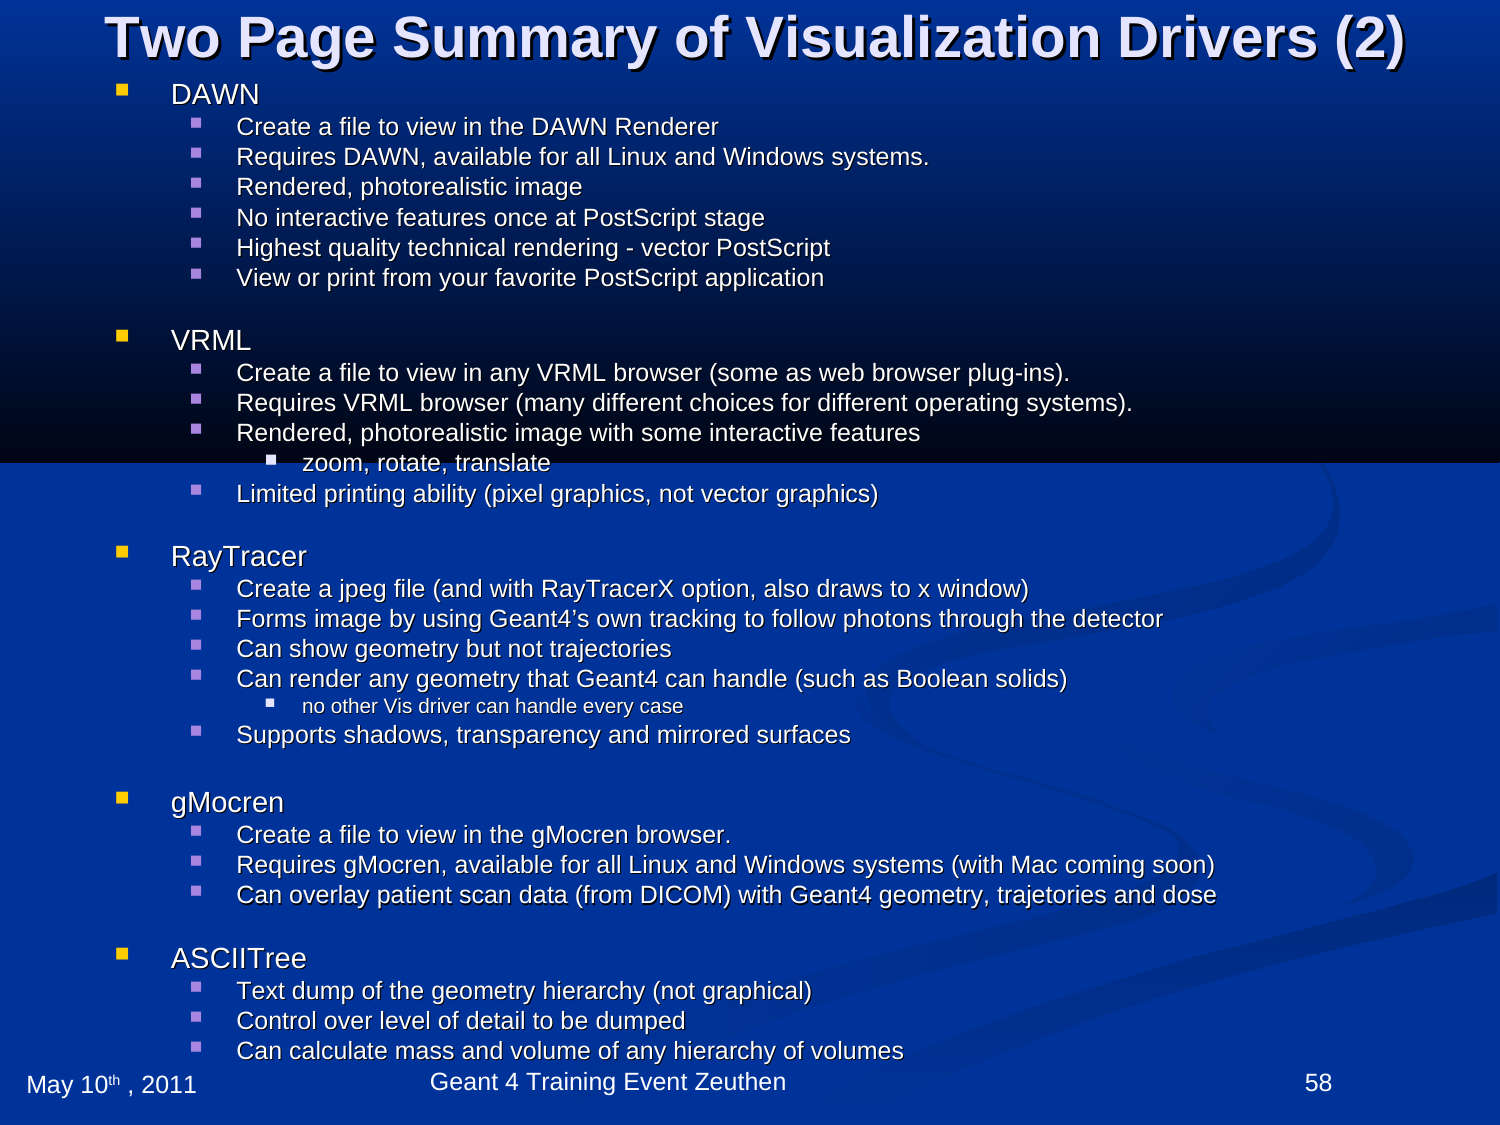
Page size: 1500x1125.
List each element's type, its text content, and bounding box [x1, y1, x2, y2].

list DAWN Create a file to view in the DAWN Renderer Requires DAWN, available for all Linux and Windows systems. Rendered, photorealistic image No interactive features once at PostScript stage Highest quality technical rendering - vector PostScript View or print from your favorite PostScript application VRML Create a file to view in any VRML browser (some as web browser plug-ins). Requires VRML browser (many different choices for different operating systems). Rendered, photorealistic image with some interactive features zoom, rotate, translate Limited printing ability (pixel graphics, not vector graphics) RayTracer Create a jpeg file (and with RayTracerX option, also draws to x window) Forms image by using Geant4’s own tracking to follow photons through the detector Can show geometry but not trajectories Can render any geometry that Geant4 can handle (such as Boolean solids) no other Vis driver can handle every case Supports shadows, transparency and mirrored surfaces gMocren Create a file to view in the gMocren browser. Requires gMocren, available for all Linux and Windows systems (with Mac coming soon) Can overlay patient scan data (from DICOM) with Geant4 geometry, trajetories and dose ASCIITree Text dump of the geometry hierarchy (not graphical) Control over level of detail to be dumped Can calculate mass and volume of any hierarchy of volumes [99, 37, 1411, 988]
title Two Page Summary of Visualization Drivers (2) [62, 0, 1450, 78]
